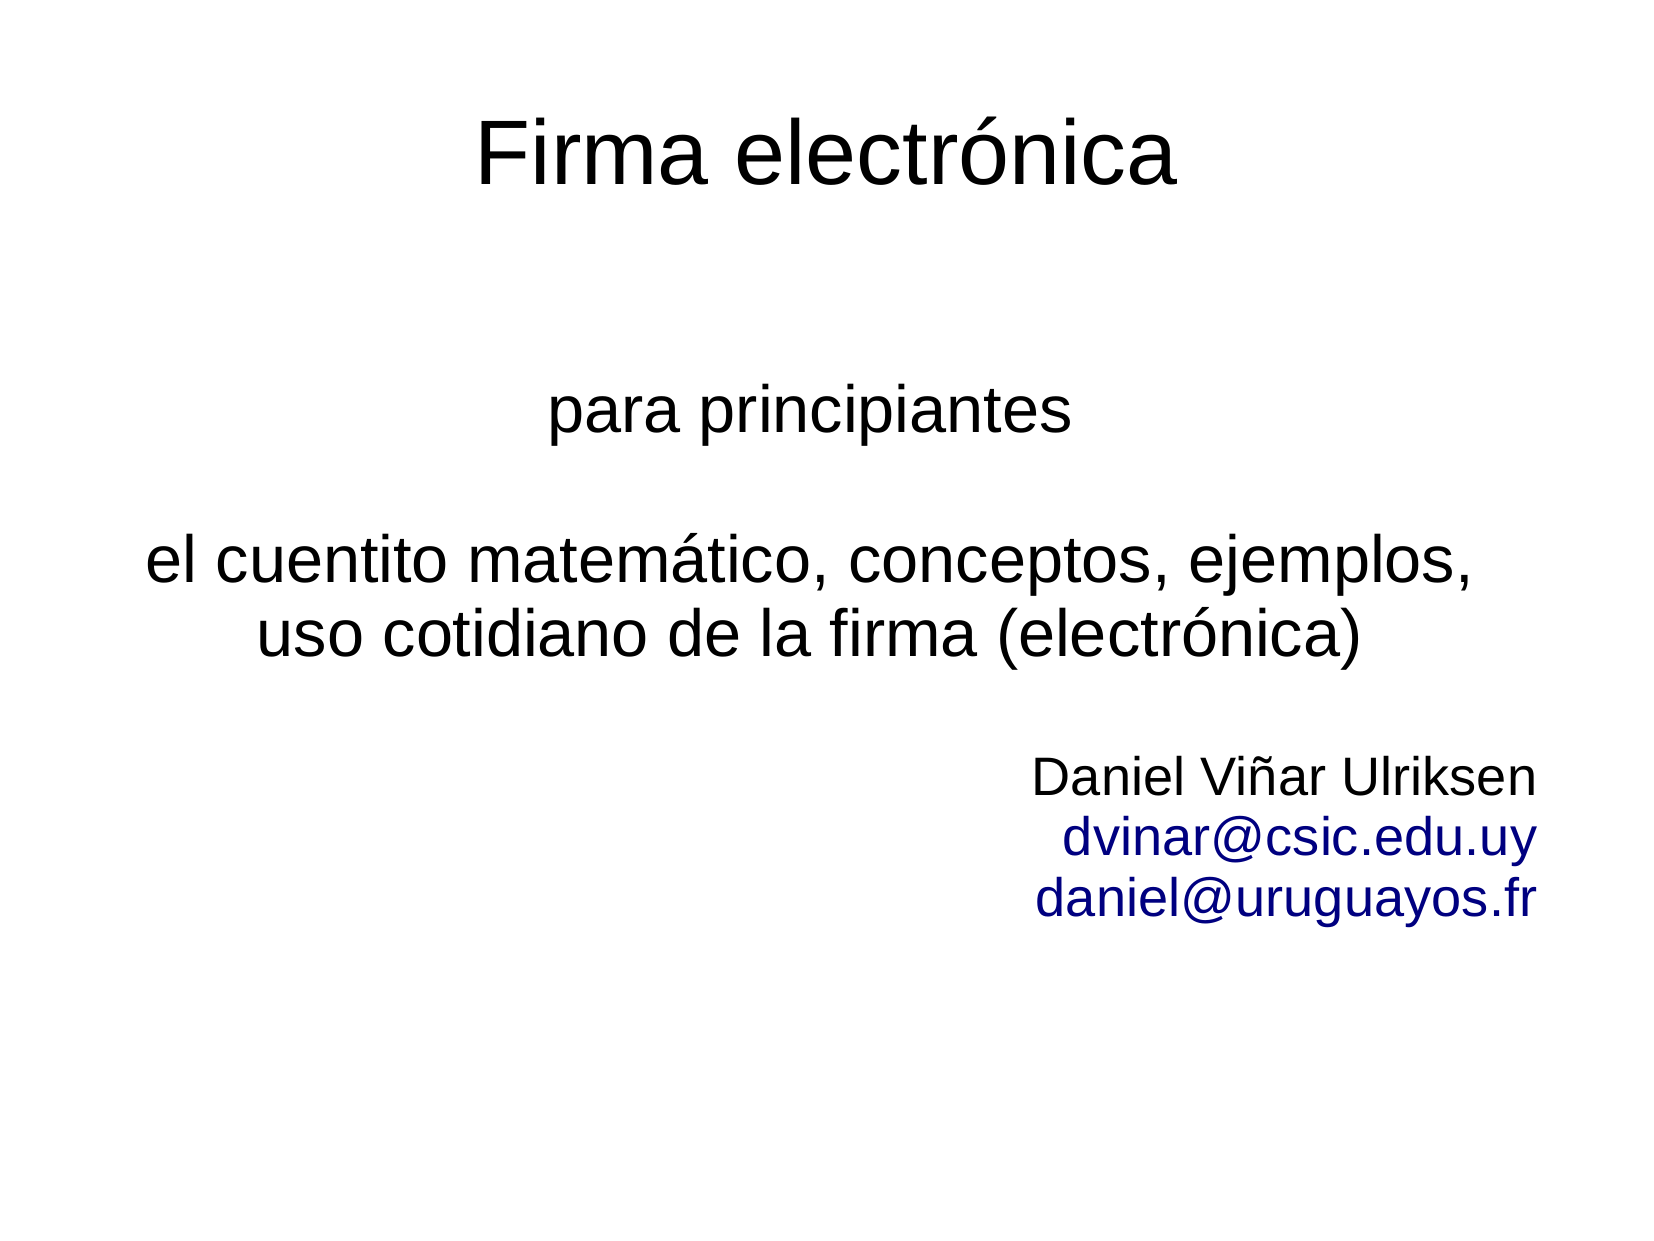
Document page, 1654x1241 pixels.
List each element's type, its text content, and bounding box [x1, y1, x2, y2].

subtitle para principiantes el cuentito matemático, conceptos, ejemplos, uso cotidiano de la firma (electrónica) Daniel Viñar Ulriksen dvinar@csic.edu.uy daniel@uruguayos.fr [82, 290, 1538, 1010]
title Firma electrónica [82, 49, 1571, 257]
